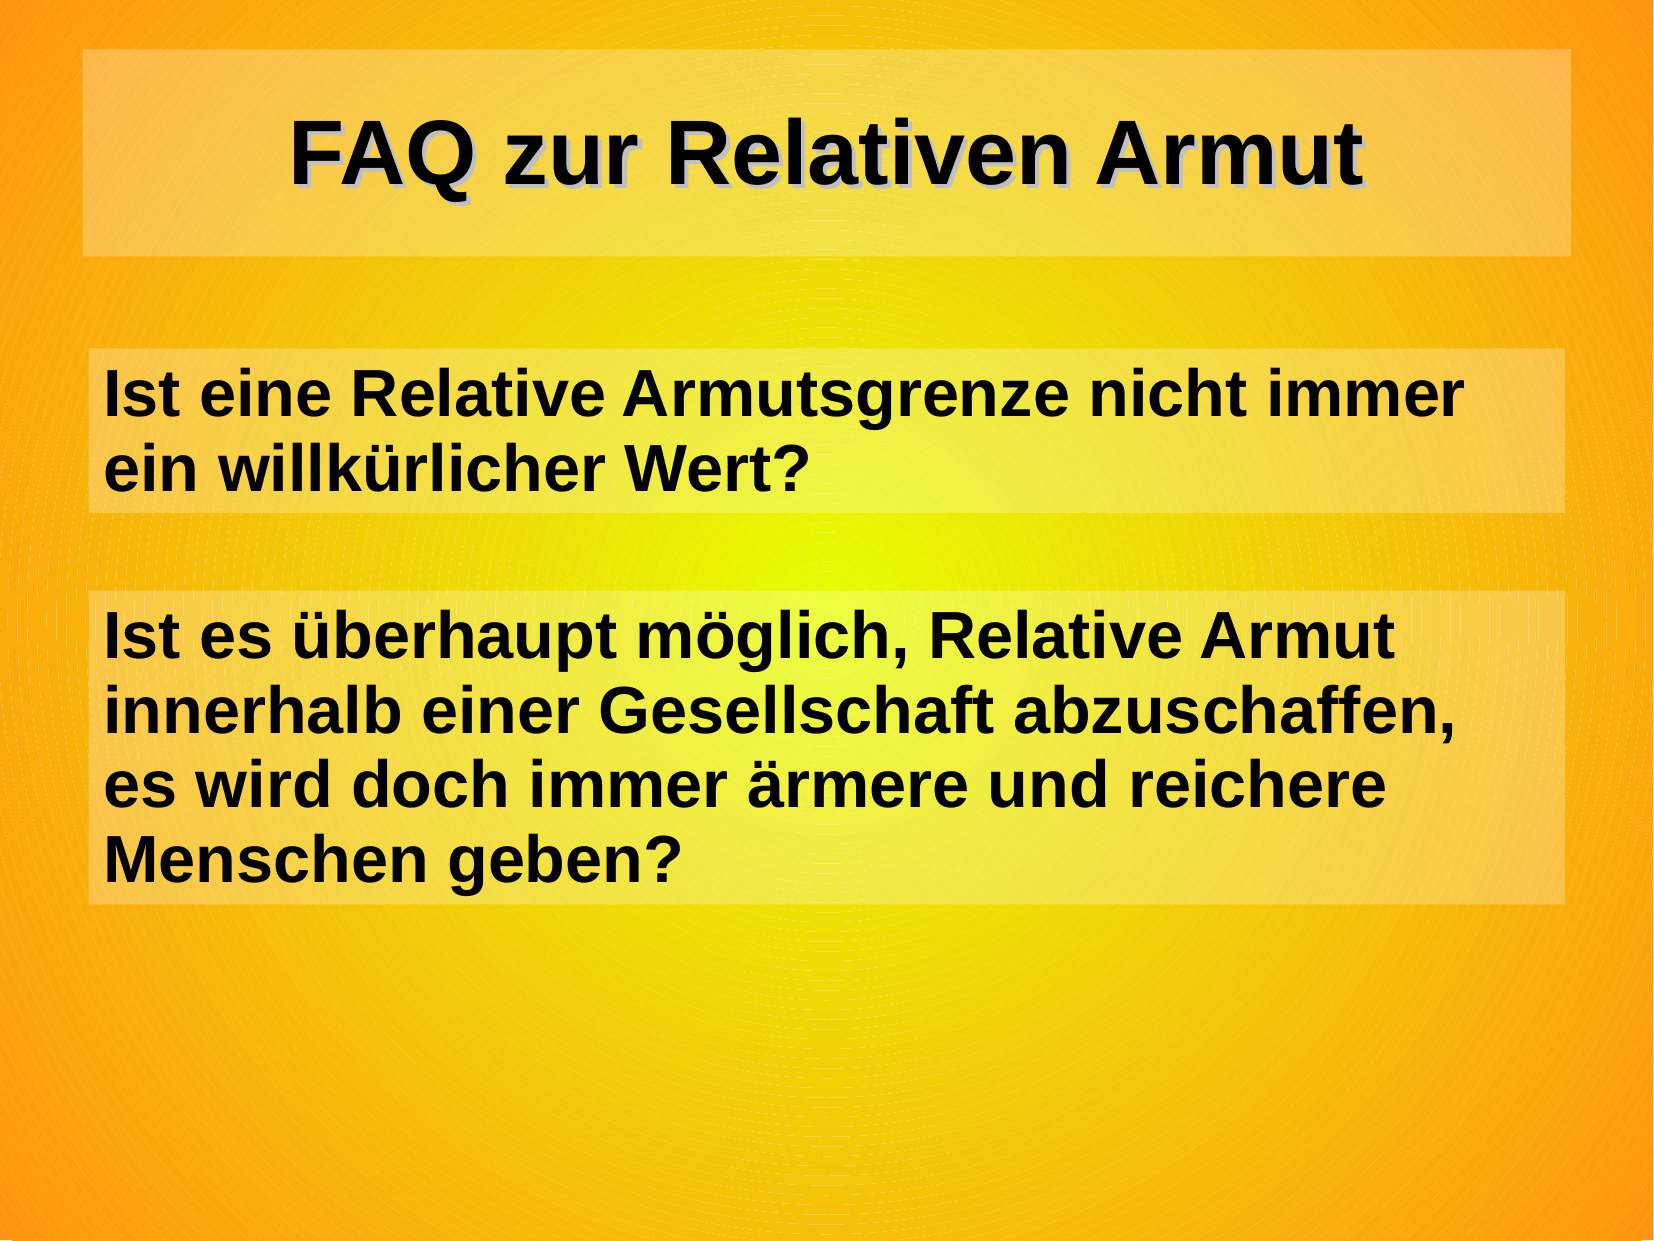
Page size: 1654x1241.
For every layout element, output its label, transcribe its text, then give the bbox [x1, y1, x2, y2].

text_box Ist eine Relative Armutsgrenze nicht immer ein willkürlicher Wert? [88, 348, 1565, 513]
text_box Ist es überhaupt möglich, Relative Armut innerhalb einer Gesellschaft abzuschaffen, es wird doch immer ärmere und reichere Menschen geben? [88, 590, 1565, 905]
title FAQ zur Relativen Armut [82, 49, 1571, 257]
